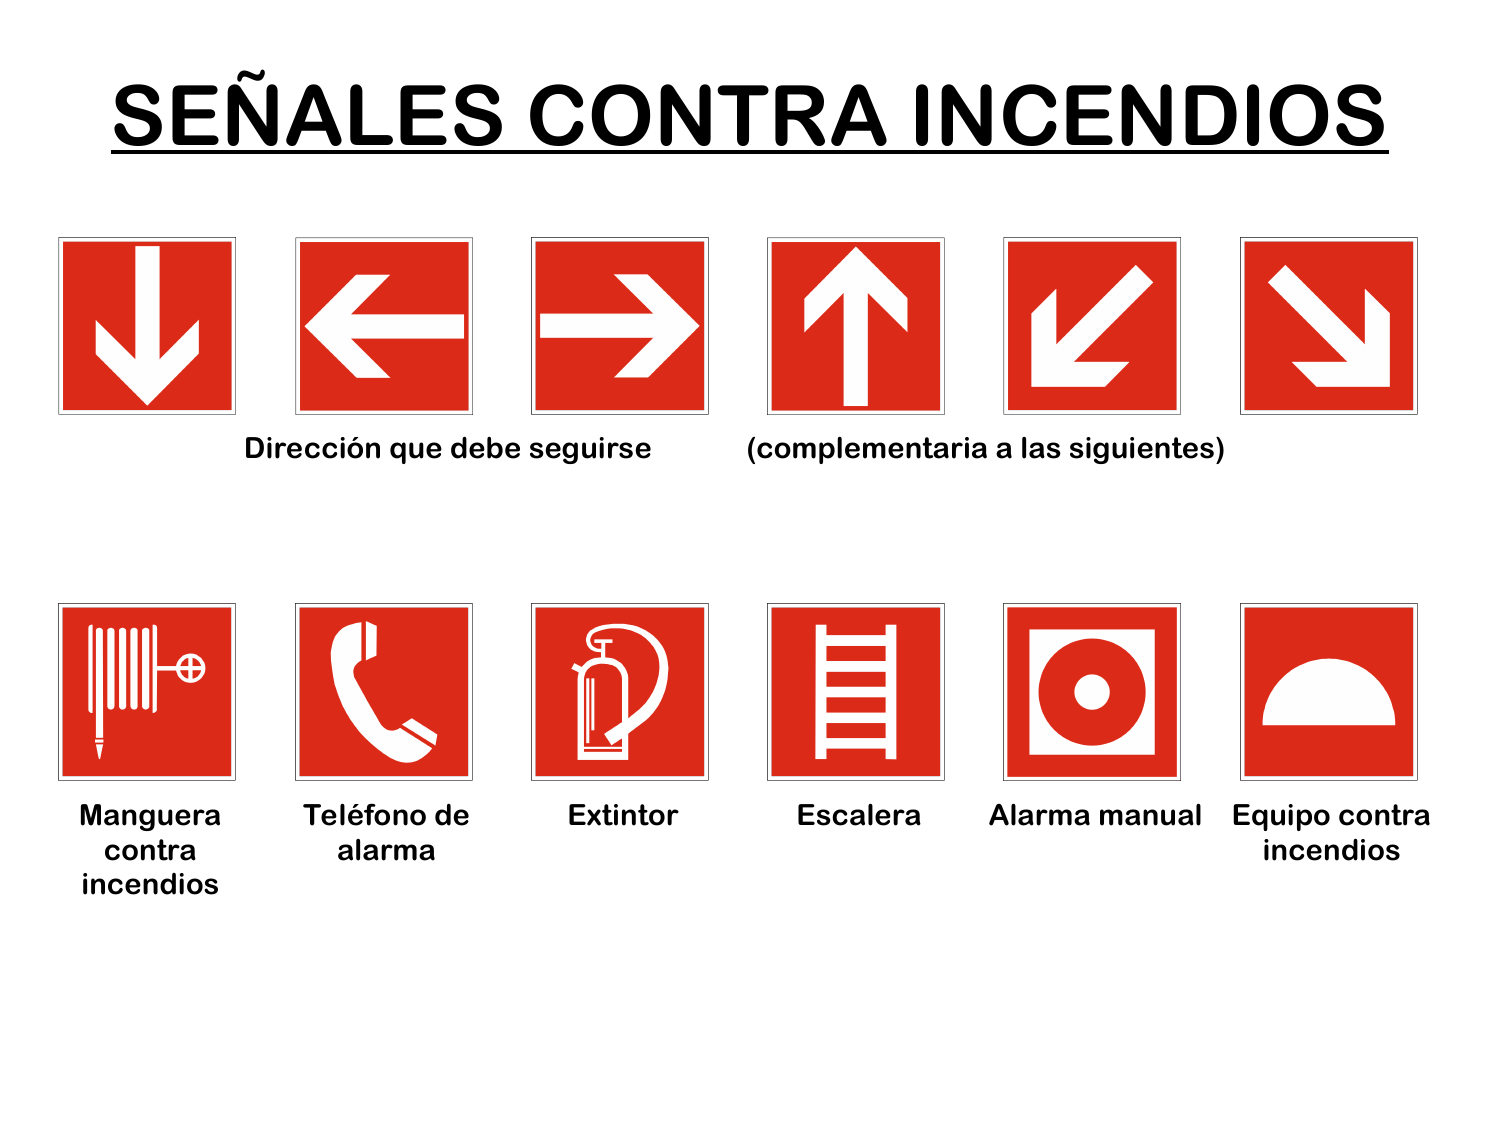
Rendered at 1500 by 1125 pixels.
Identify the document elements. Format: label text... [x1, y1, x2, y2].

picture [767, 237, 945, 415]
picture [531, 237, 709, 415]
picture [531, 603, 709, 782]
text_box Extintor [507, 792, 739, 834]
picture [58, 603, 236, 782]
picture [295, 237, 473, 415]
picture [1240, 237, 1418, 415]
text_box Escalera [744, 792, 975, 834]
picture [58, 237, 236, 415]
text_box Teléfono de alarma [271, 792, 503, 869]
picture [295, 603, 473, 782]
picture [1003, 237, 1181, 415]
picture [767, 603, 945, 782]
title SEÑALES CONTRA INCENDIOS [75, 45, 1426, 179]
picture [1003, 603, 1181, 782]
text_box Manguera contra incendios [35, 792, 266, 904]
text_box Alarma manual [980, 792, 1211, 834]
text_box Equipo contra incendios [1216, 792, 1448, 869]
text_box Dirección que debe seguirse (complementaria a las siguientes) [58, 426, 1412, 468]
picture [1240, 603, 1418, 782]
